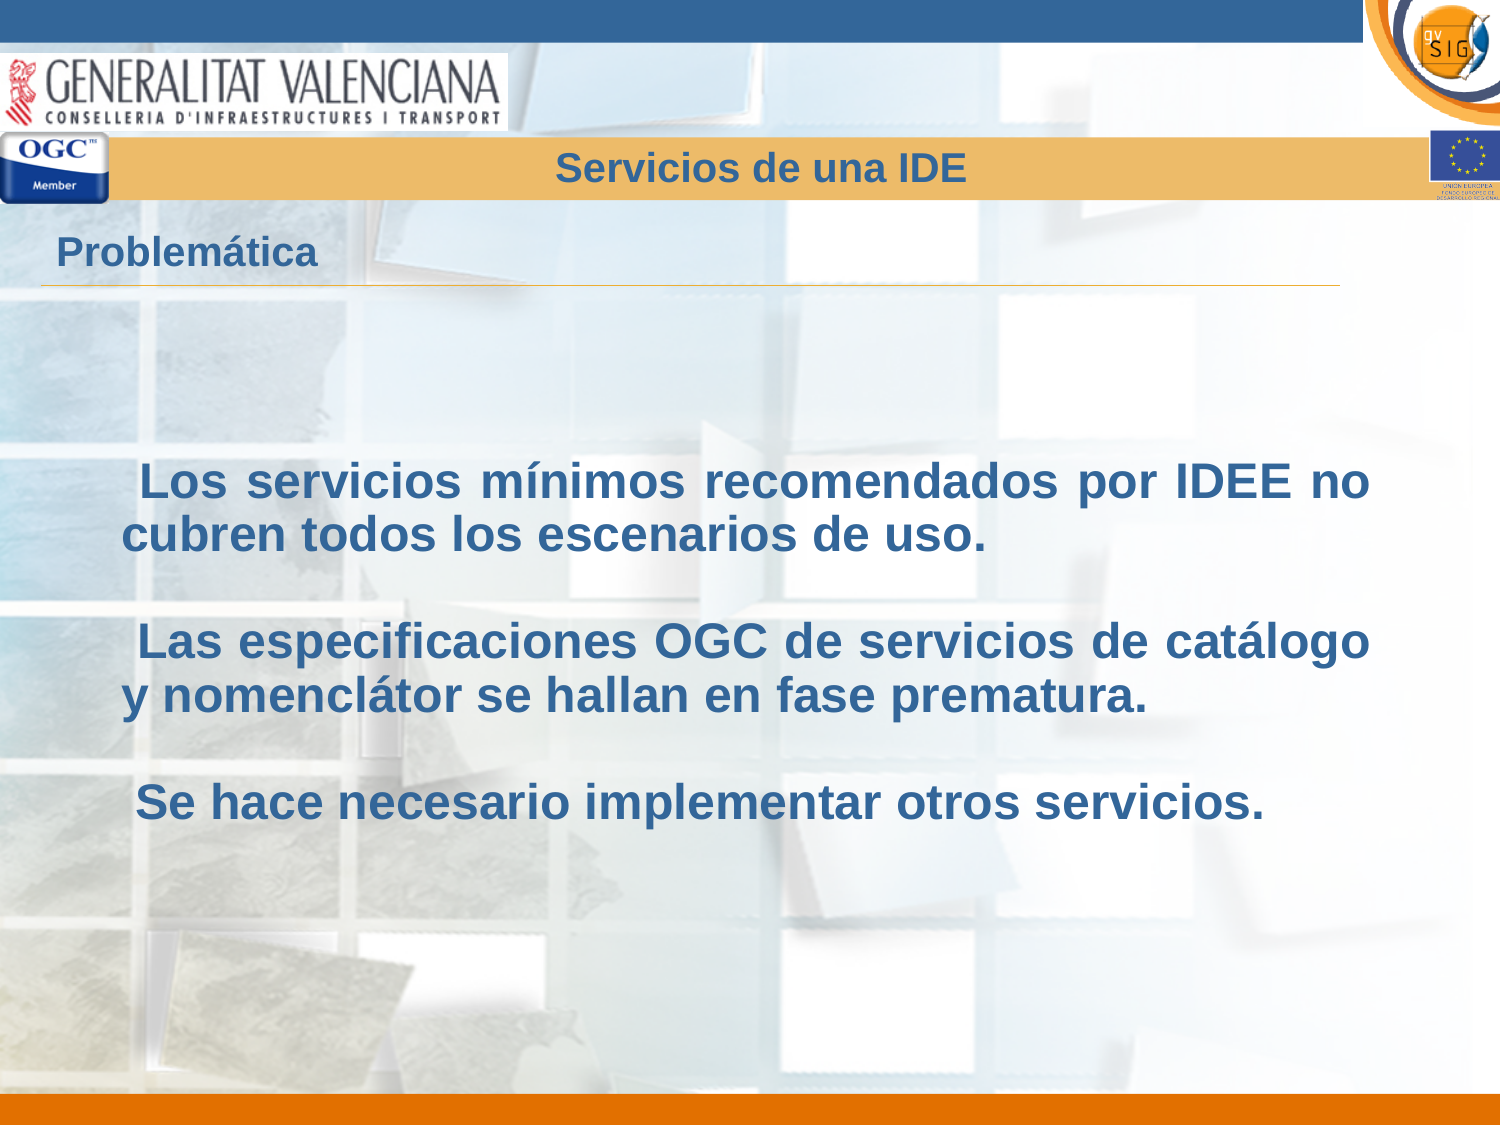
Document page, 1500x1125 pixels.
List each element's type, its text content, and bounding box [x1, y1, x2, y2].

picture [1363, 0, 1500, 127]
text_box Los servicios mínimos recomendados por IDEE no cubren todos los escenarios de uso. Las especificaciones OGC de servicios de catálogo y nomenclátor se hallan en fase prematura. Se hace necesario implementar otros servicios. [106, 447, 1397, 940]
text_box Servicios de una IDE [145, 146, 1389, 202]
picture [0, 132, 109, 204]
picture [1429, 129, 1500, 200]
picture [0, 53, 508, 131]
text_box Problemática [41, 222, 1197, 286]
